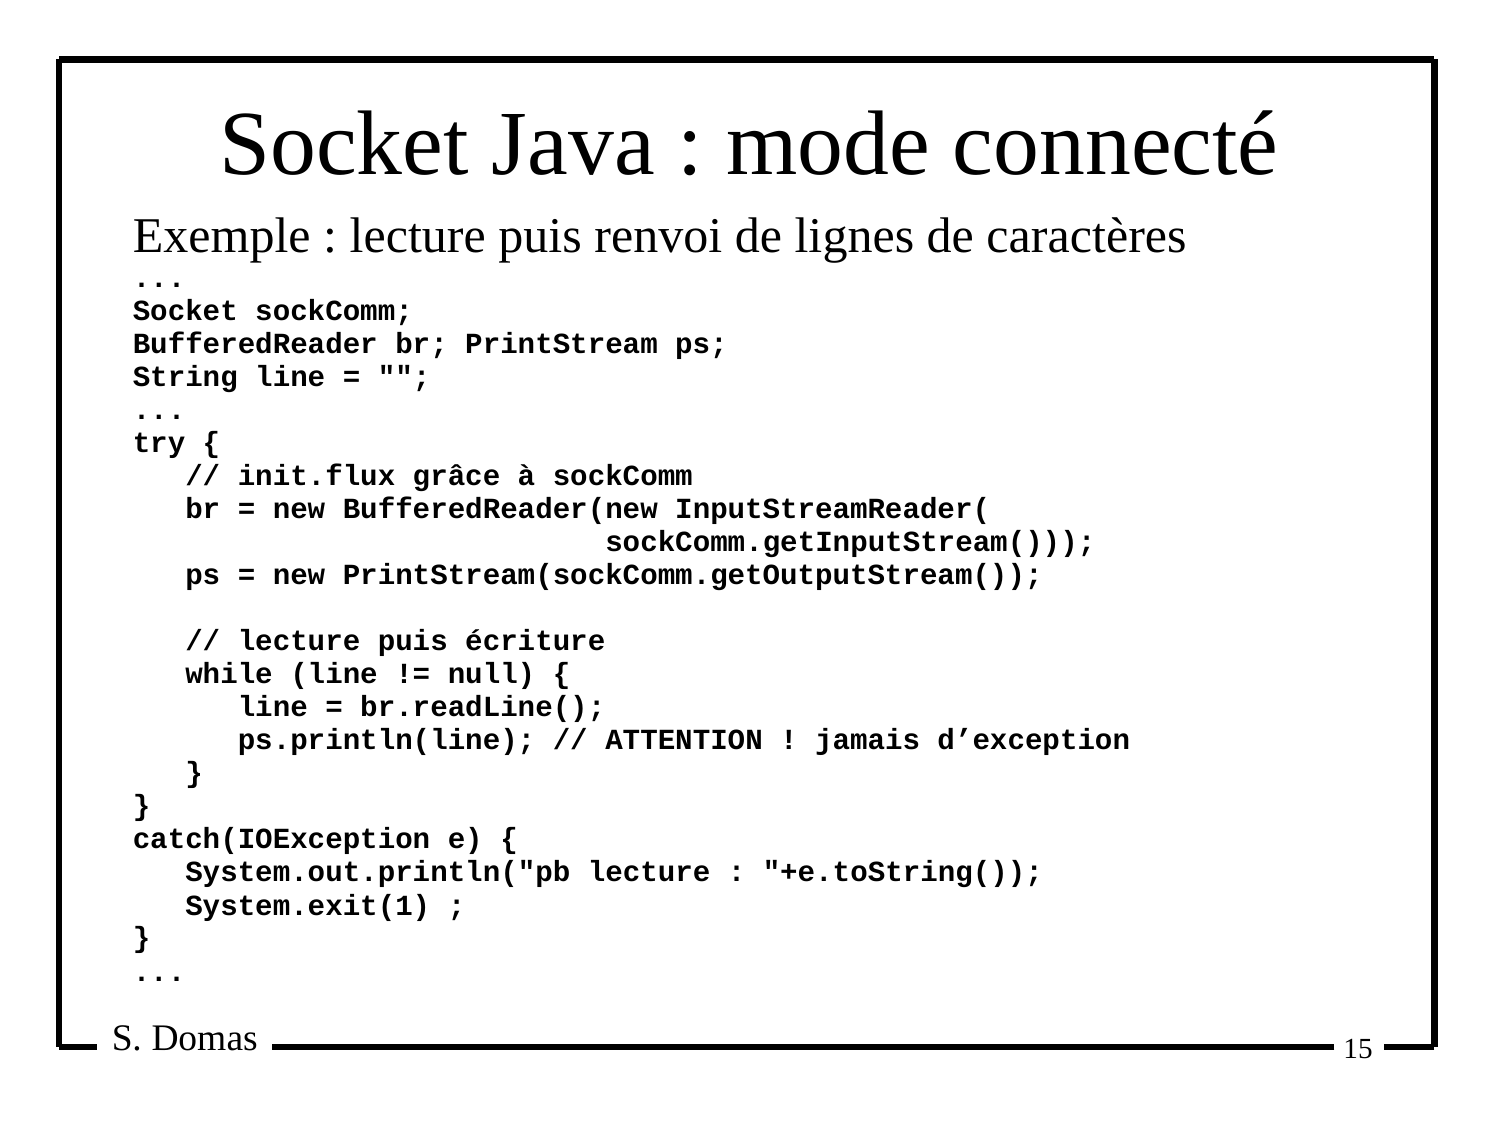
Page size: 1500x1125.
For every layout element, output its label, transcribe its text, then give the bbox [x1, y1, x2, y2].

text_box S. Domas [97, 1009, 273, 1067]
text_box Exemple : lecture puis renvoi de lignes de caractères ... Socket sockComm; BufferedReader br; PrintStream ps; String line = ""; ... try { // init.flux grâce à sockComm br = new BufferedReader(new InputStreamReader( sockComm.getInputStream())); ps = new PrintStream(sockComm.getOutputStream()); // lecture puis écriture while (line != null) { line = br.readLine(); ps.println(line); // ATTENTION ! jamais d’exception } } catch(IOException e) { System.out.println("pb lecture : "+e.toString()); System.exit(1) ; } ... [118, 238, 1388, 1034]
title Socket Java : mode connecté [112, 49, 1388, 238]
